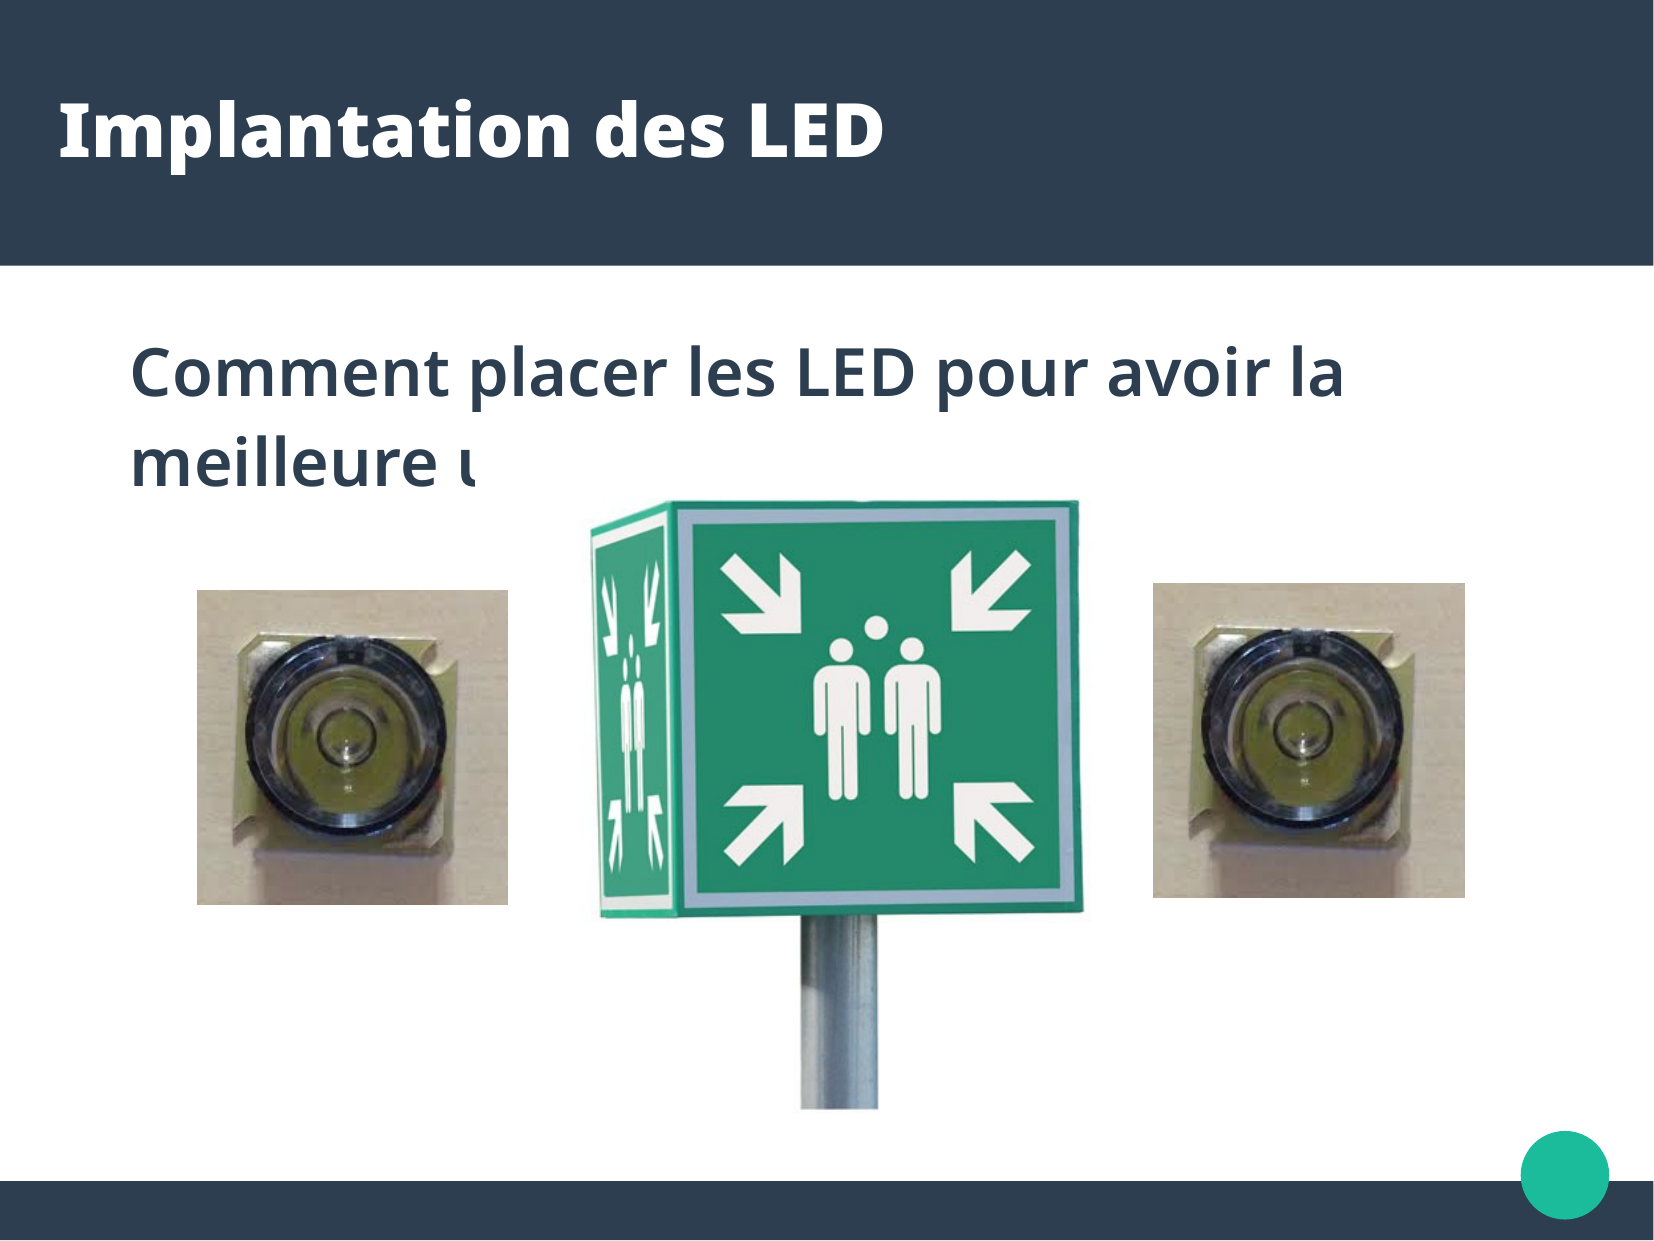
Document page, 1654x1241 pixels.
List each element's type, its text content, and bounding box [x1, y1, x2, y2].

list Comment placer les LED pour avoir la meilleure utilisation ? [59, 324, 1595, 1152]
title Implantation des LED [59, 49, 1595, 207]
picture [197, 413, 1465, 1144]
